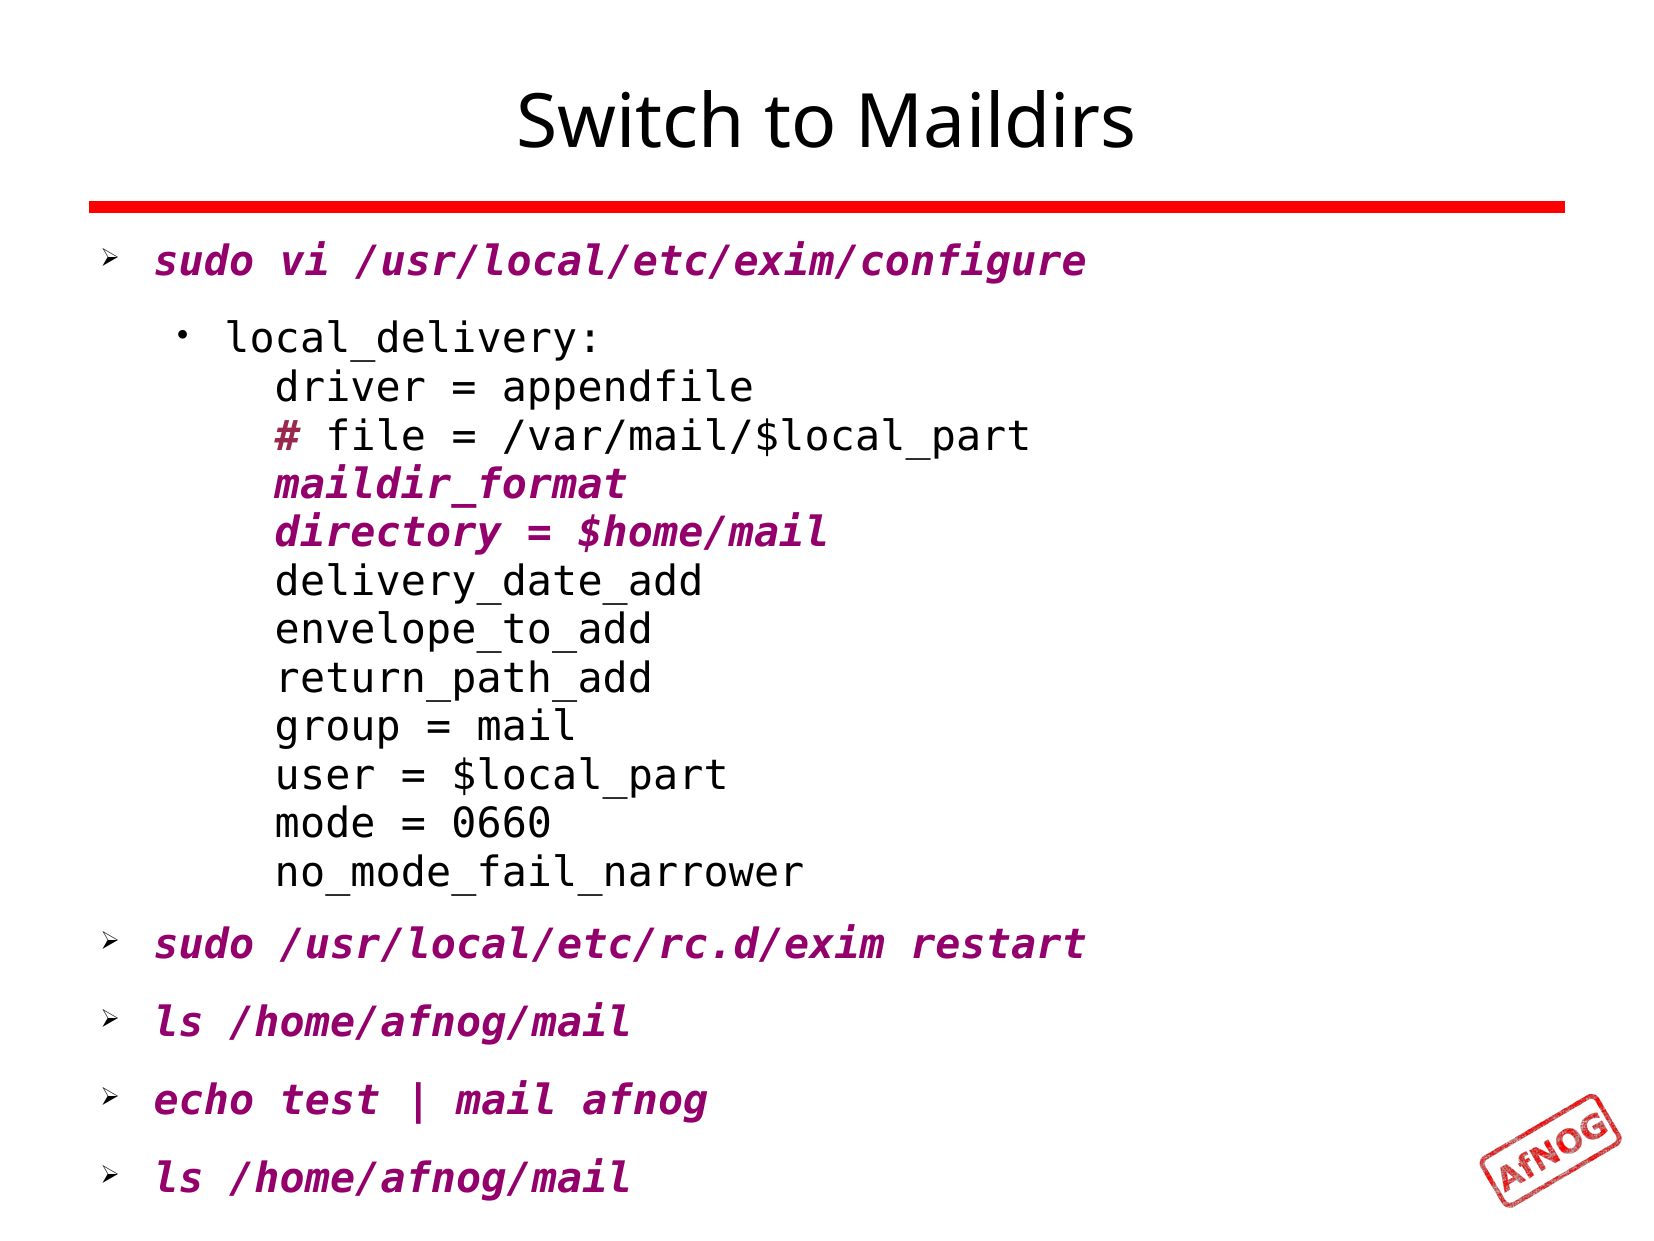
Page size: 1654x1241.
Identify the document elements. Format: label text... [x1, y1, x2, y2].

list sudo vi /usr/local/etc/exim/configure local_delivery: driver = appendfile # file = /var/mail/$local_part maildir_format directory = $home/mail delivery_date_add envelope_to_add return_path_add group = mail user = $local_part mode = 0660 no_mode_fail_narrower sudo /usr/local/etc/rc.d/exim restart ls /home/afnog/mail echo test | mail afnog ls /home/afnog/mail [82, 236, 1571, 1203]
picture [1476, 1090, 1625, 1211]
title Switch to Maildirs [88, 29, 1565, 207]
